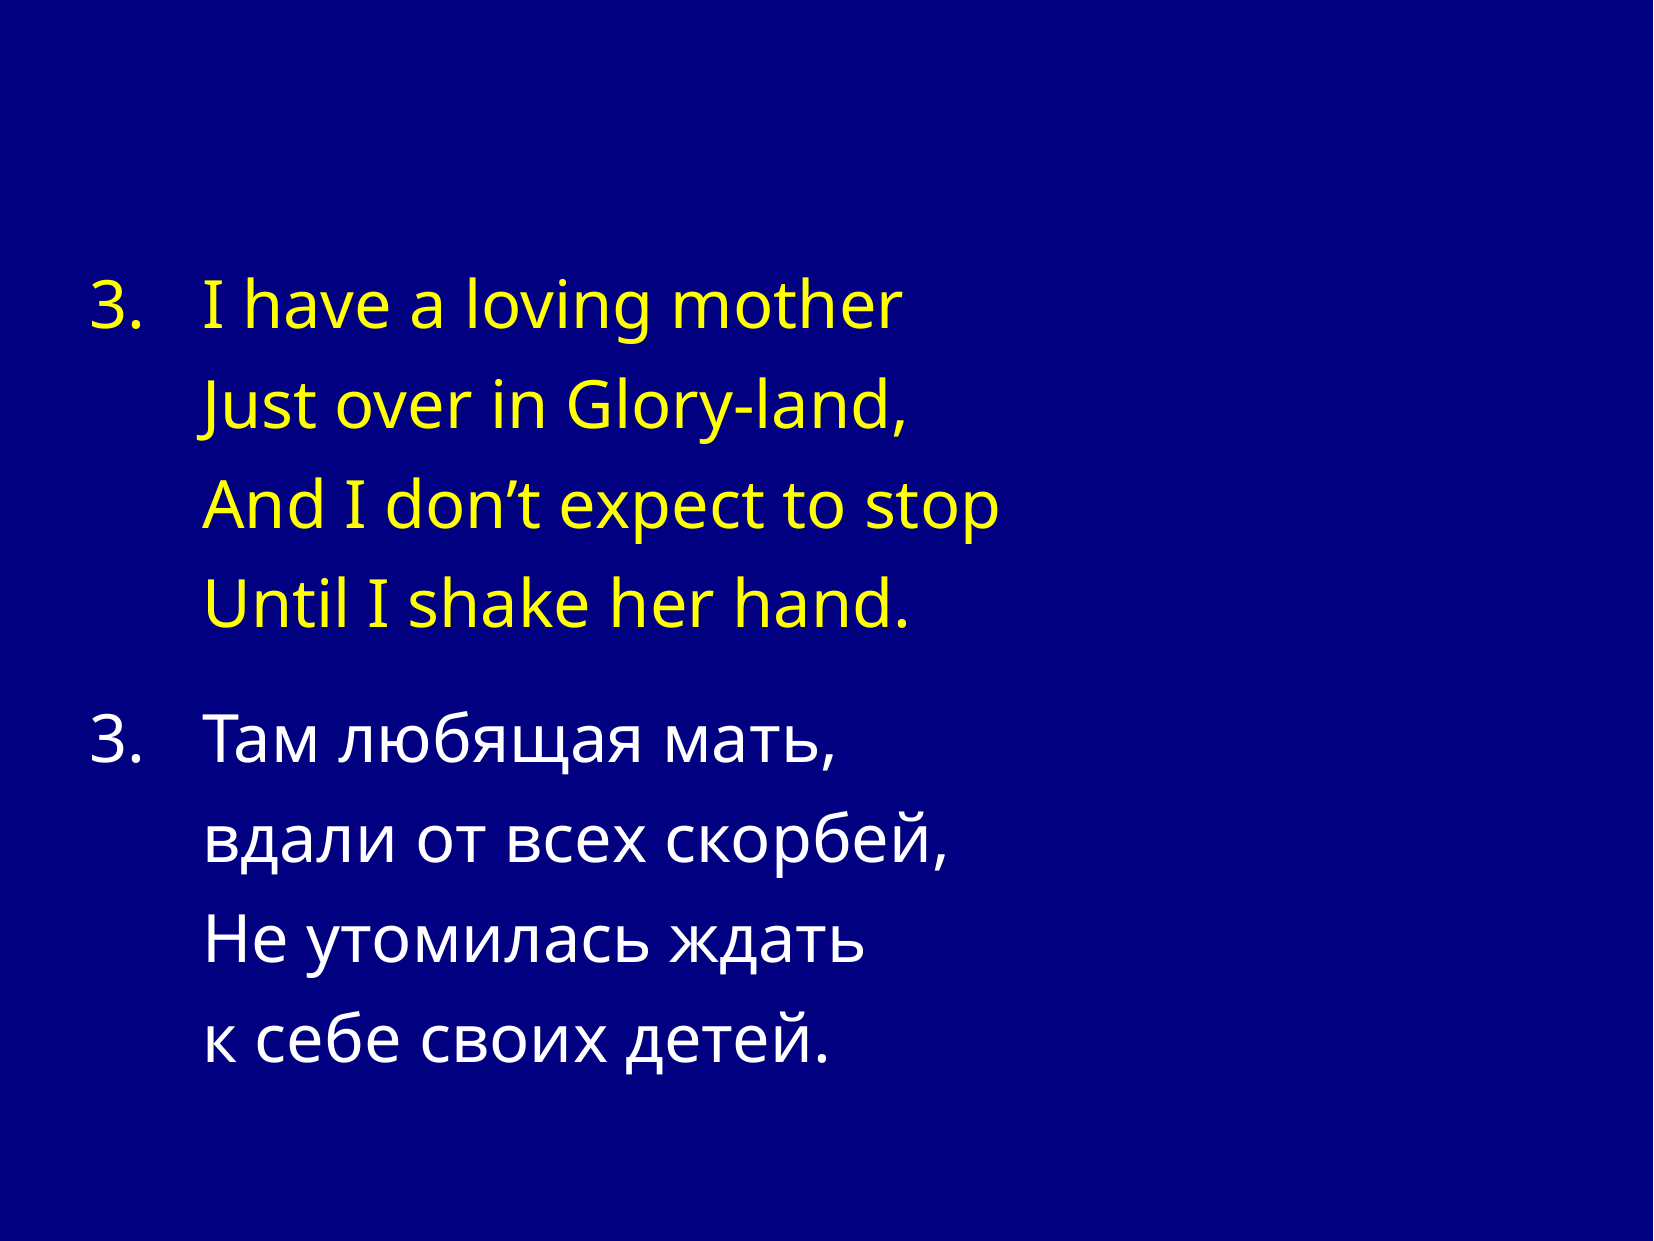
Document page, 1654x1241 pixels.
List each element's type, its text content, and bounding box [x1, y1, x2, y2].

text_box 3. I have a loving mother Just over in Glory-land, And I don’t expect to stop Until I shake her hand. [75, 150, 1576, 638]
text_box 3. Там любящая мать, вдали от всех скорбей, Не утомилась ждать к себе своих детей. [75, 675, 1576, 1163]
